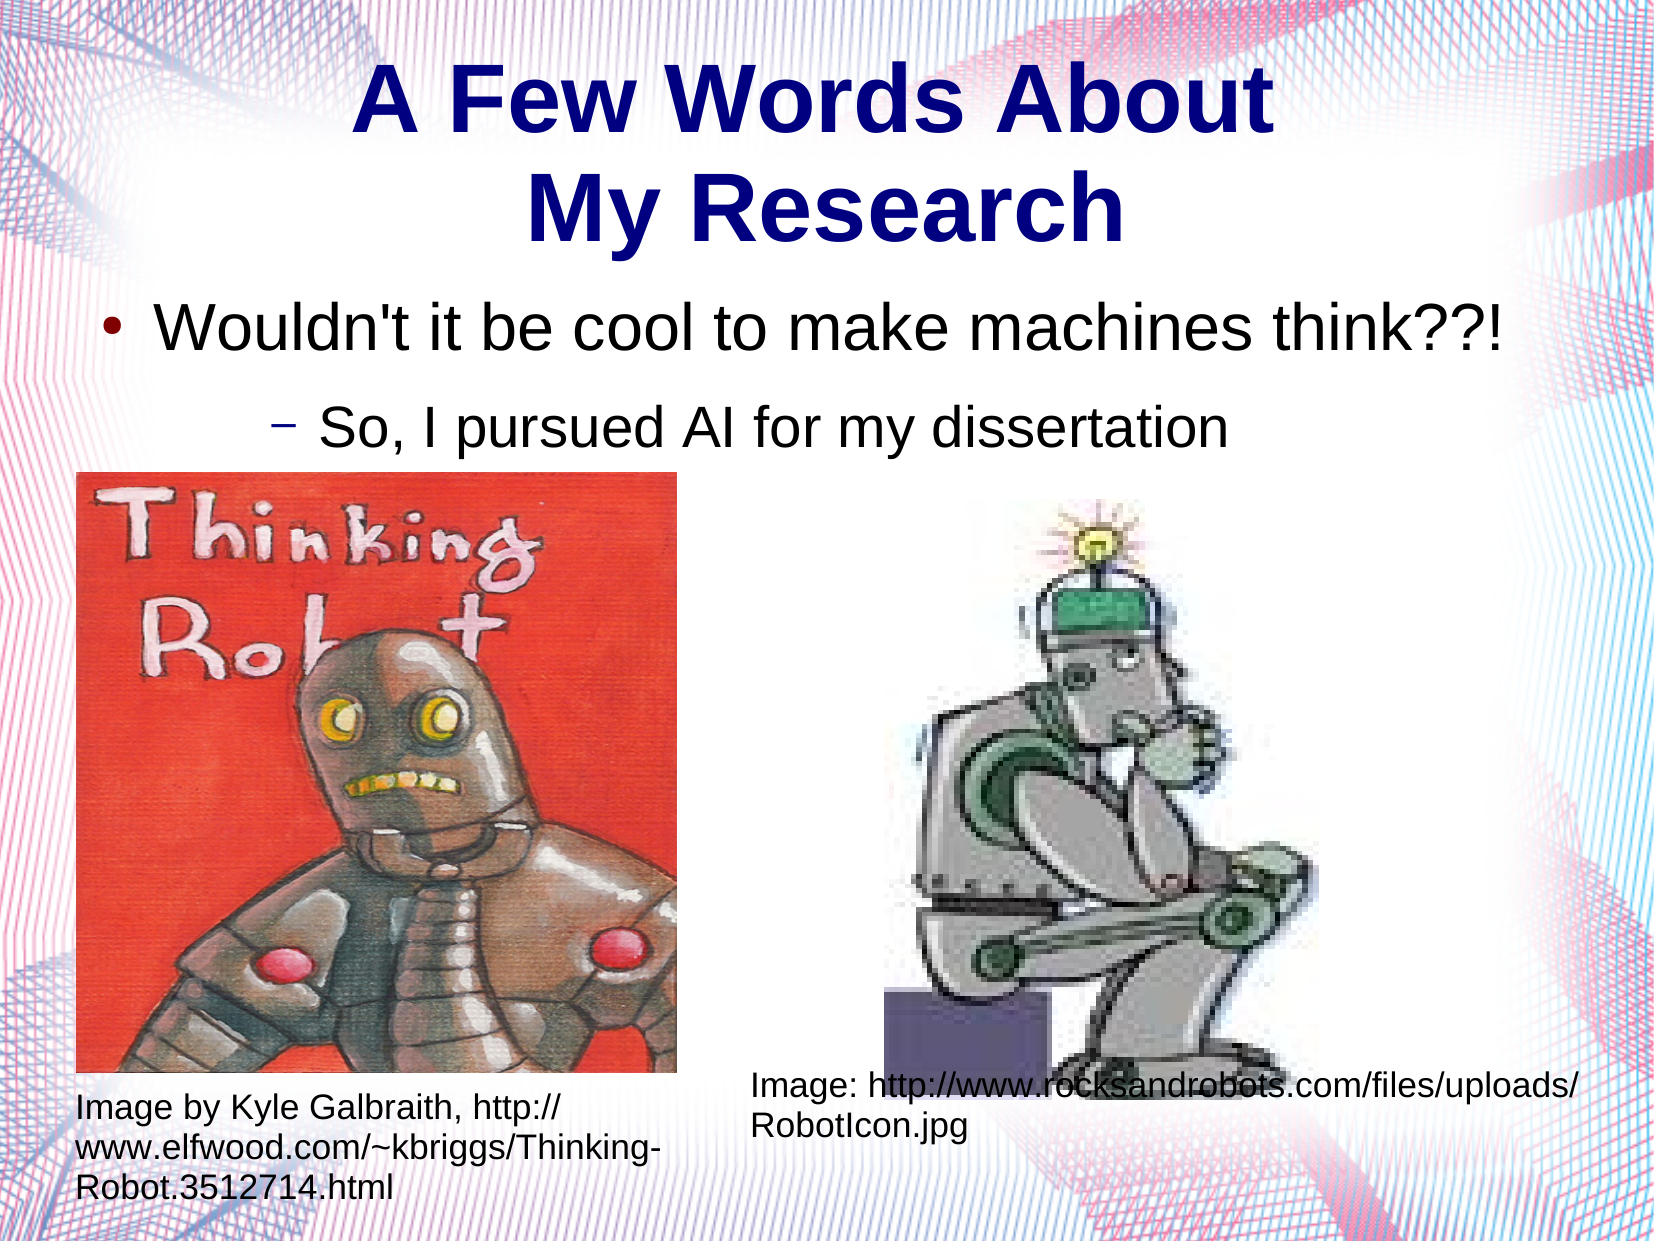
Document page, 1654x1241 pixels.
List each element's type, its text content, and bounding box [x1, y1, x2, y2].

list Wouldn't it be cool to make machines think??! So, I pursued AI for my dissertation [82, 290, 1571, 1109]
text_box Image by Kyle Galbraith, http://www.elfwood.com/~kbriggs/Thinking-Robot.3512714.html [75, 1087, 713, 1241]
text_box Image: http://www.rocksandrobots.com/files/uploads/RobotIcon.jpg [750, 1065, 1613, 1184]
picture [884, 499, 1319, 1065]
picture [0, 0, 1654, 1241]
title A Few Words About My Research [82, 43, 1571, 263]
